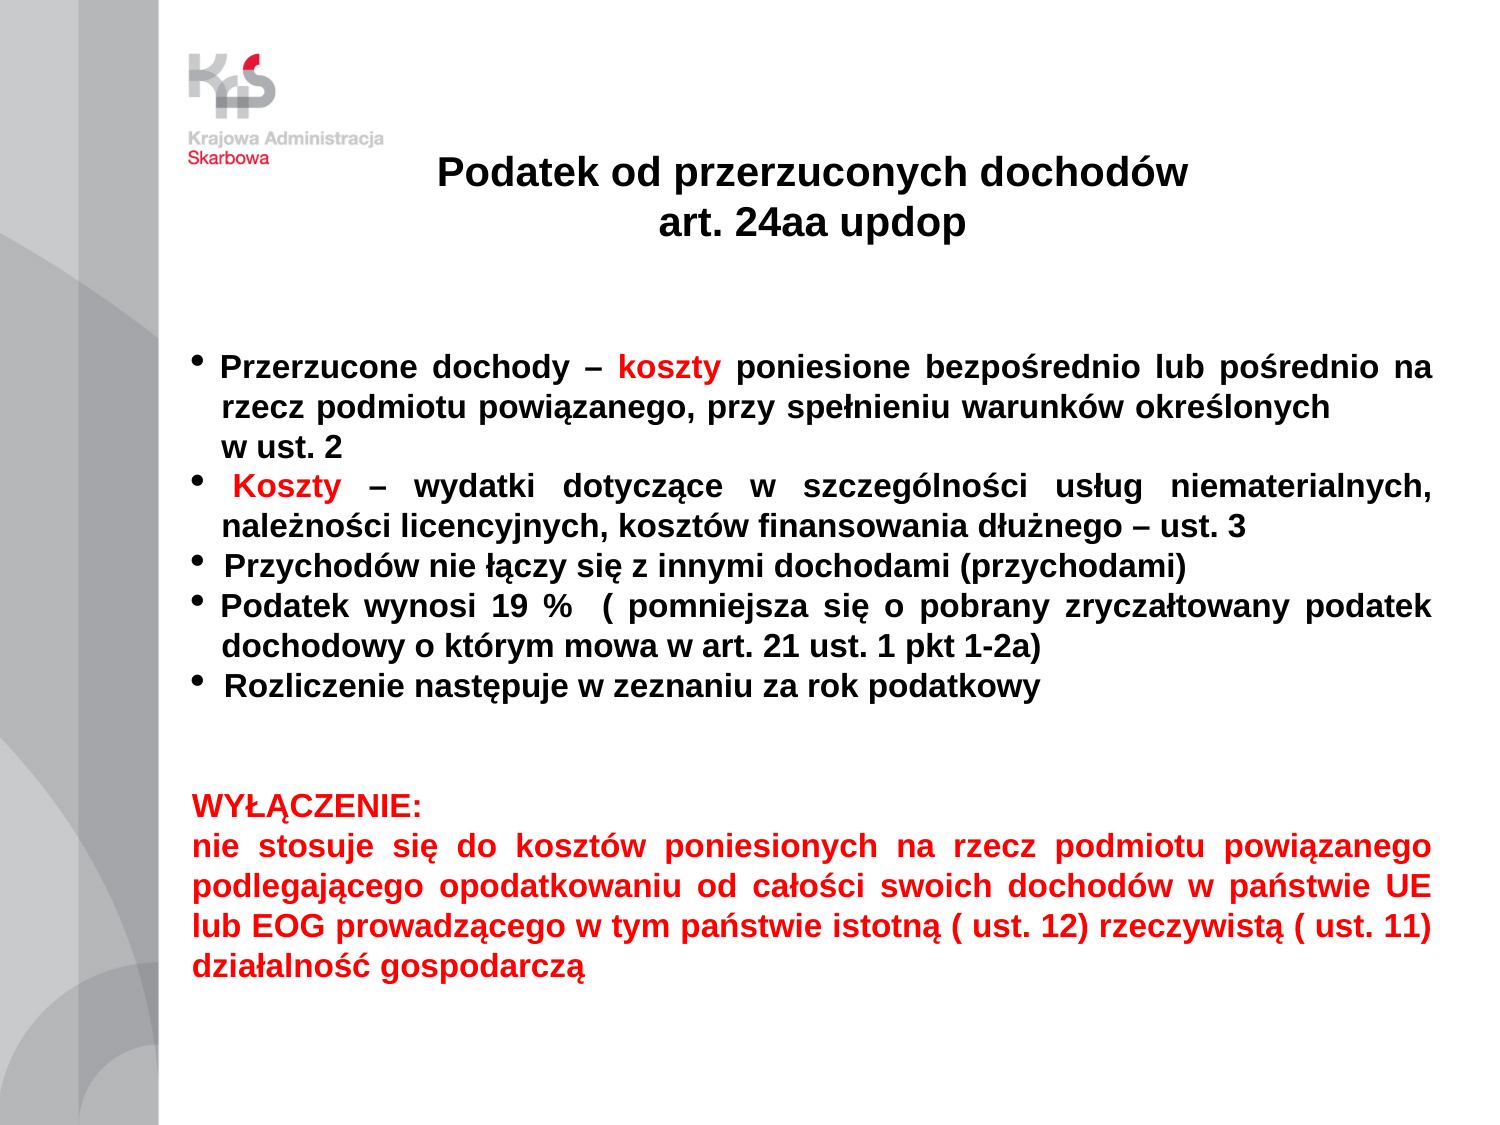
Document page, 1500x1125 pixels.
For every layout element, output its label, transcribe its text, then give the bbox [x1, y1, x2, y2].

picture [0, 0, 1500, 1125]
text_box Podatek od przerzuconych dochodów art. 24aa updop Przerzucone dochody – koszty poniesione bezpośrednio lub pośrednio na rzecz podmiotu powiązanego, przy spełnieniu warunków określonych w ust. 2 Koszty – wydatki dotyczące w szczególności usług niematerialnych, należności licencyjnych, kosztów finansowania dłużnego – ust. 3 Przychodów nie łączy się z innymi dochodami (przychodami) Podatek wynosi 19 % ( pomniejsza się o pobrany zryczałtowany podatek dochodowy o którym mowa w art. 21 ust. 1 pkt 1-2a) Rozliczenie następuje w zeznaniu za rok podatkowy WYŁĄCZENIE: nie stosuje się do kosztów poniesionych na rzecz podmiotu powiązanego podlegającego opodatkowaniu od całości swoich dochodów w państwie UE lub EOG prowadzącego w tym państwie istotną ( ust. 12) rzeczywistą ( ust. 11) działalność gospodarczą [177, 137, 1449, 296]
